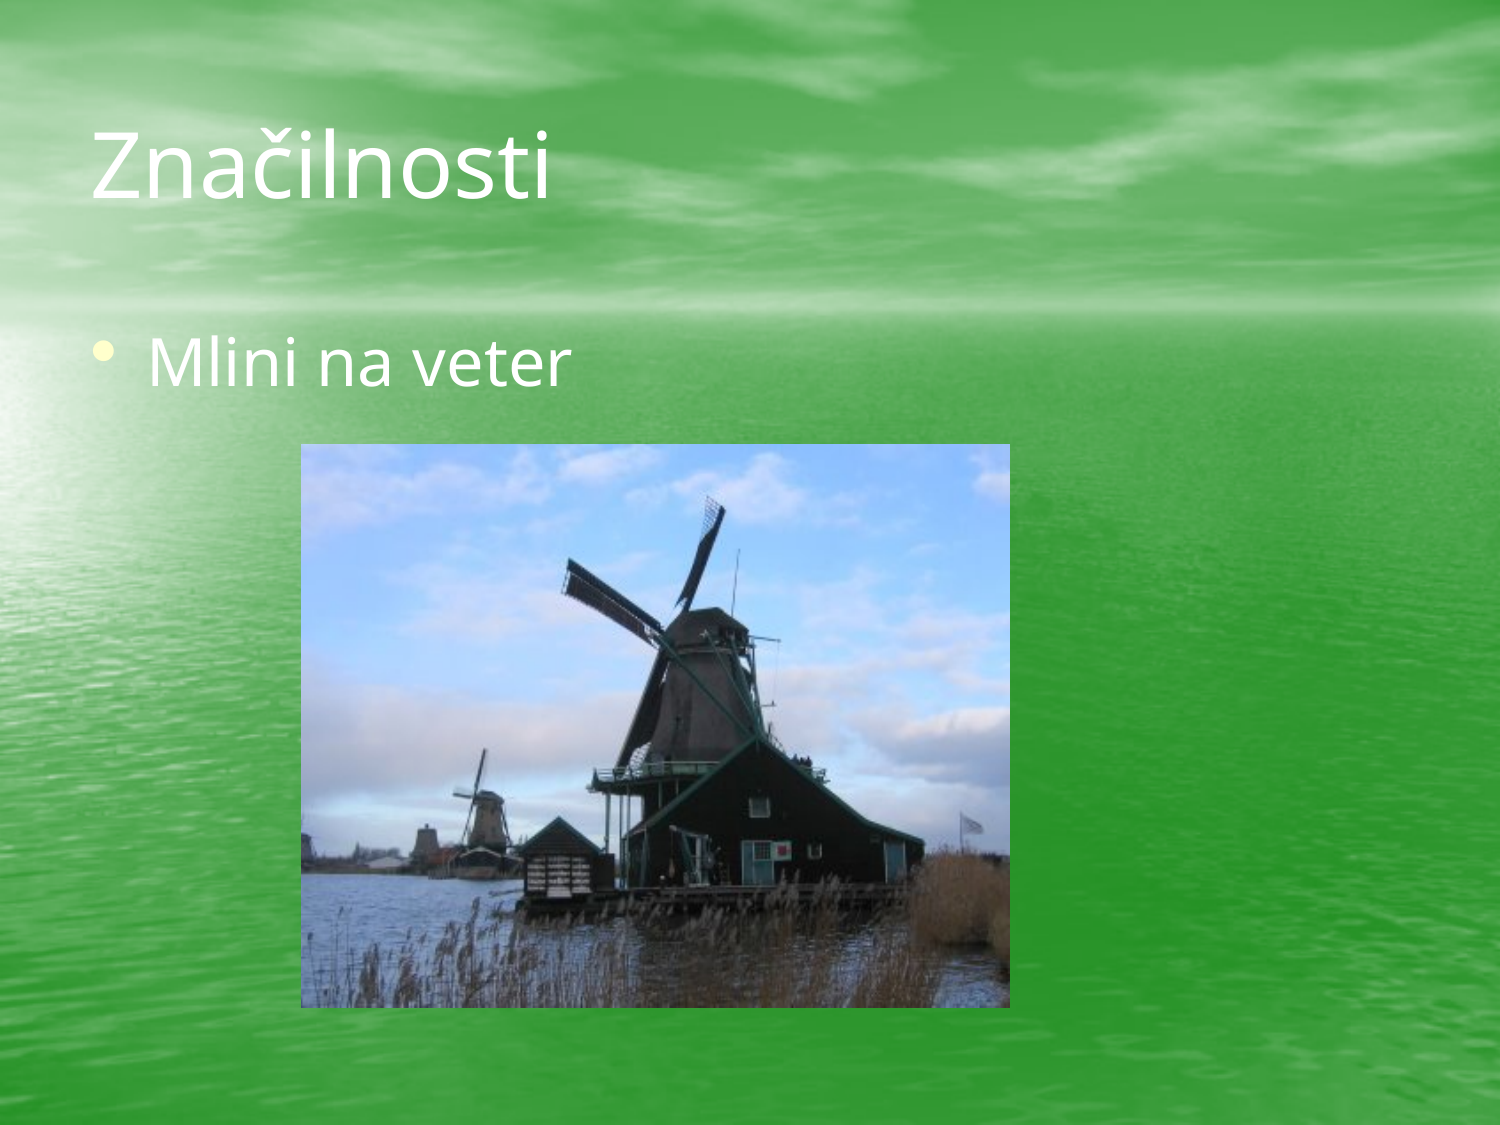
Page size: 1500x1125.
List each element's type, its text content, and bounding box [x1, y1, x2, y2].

picture [0, 0, 1500, 1125]
title Značilnosti [75, 47, 1425, 275]
list Mlini na veter [75, 312, 1425, 988]
